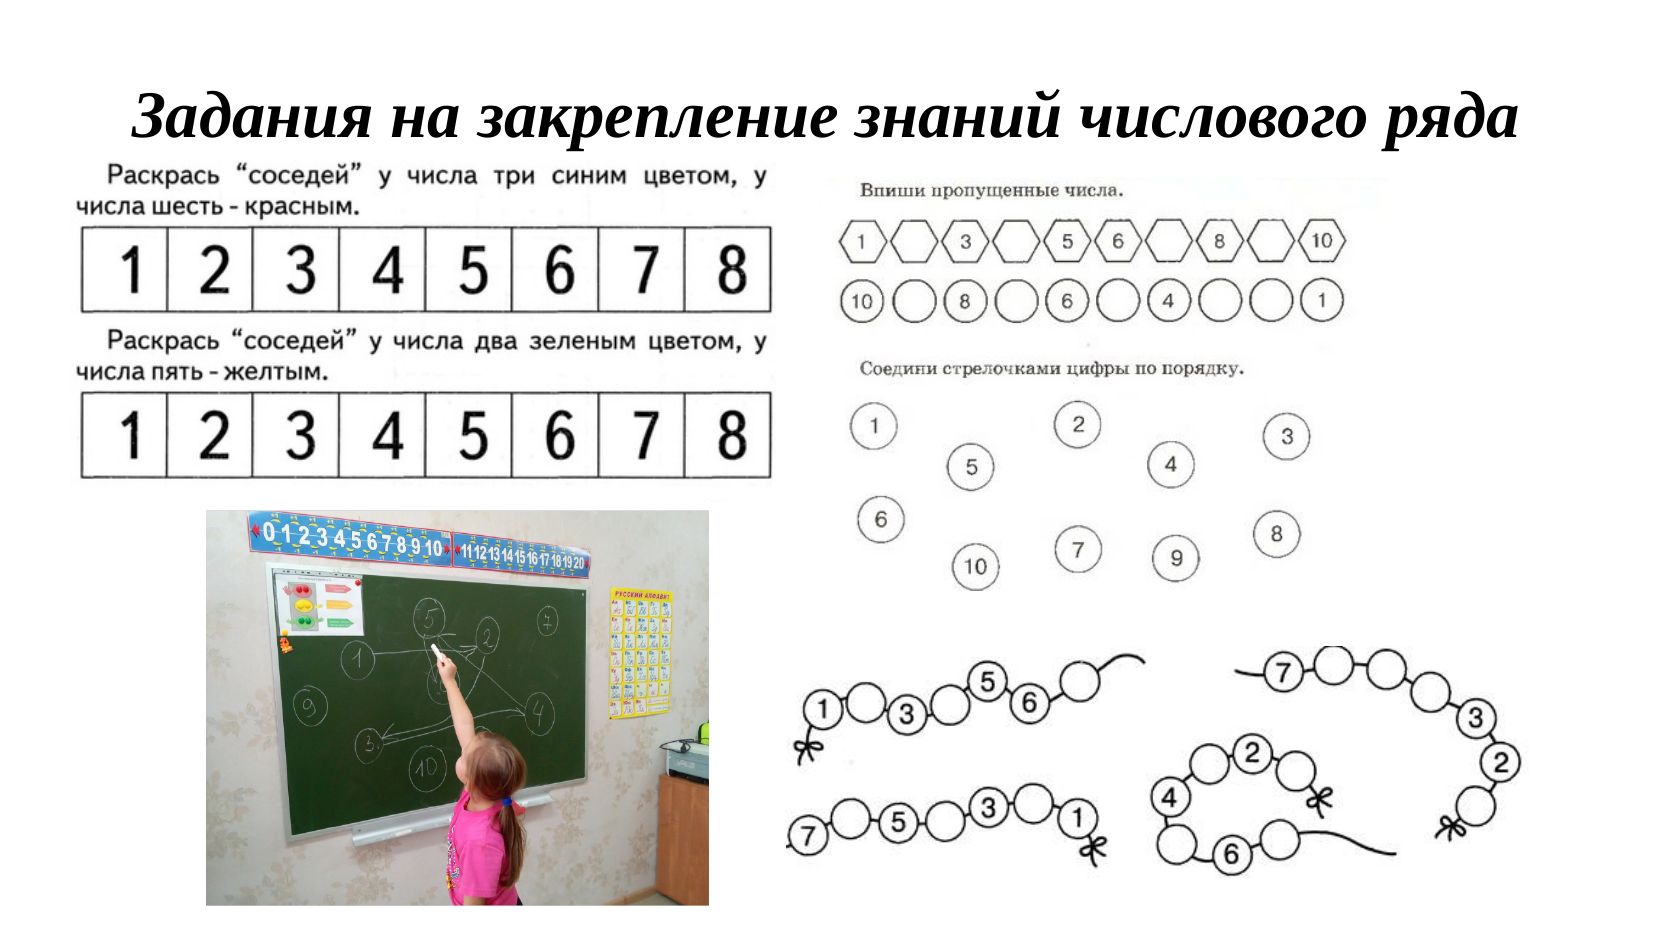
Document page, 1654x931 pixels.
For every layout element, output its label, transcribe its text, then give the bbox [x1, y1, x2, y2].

picture [59, 160, 796, 502]
picture [786, 646, 1536, 886]
picture [206, 508, 709, 906]
title Задания на закрепление знаний числового ряда [82, 12, 1571, 218]
picture [819, 177, 1388, 591]
